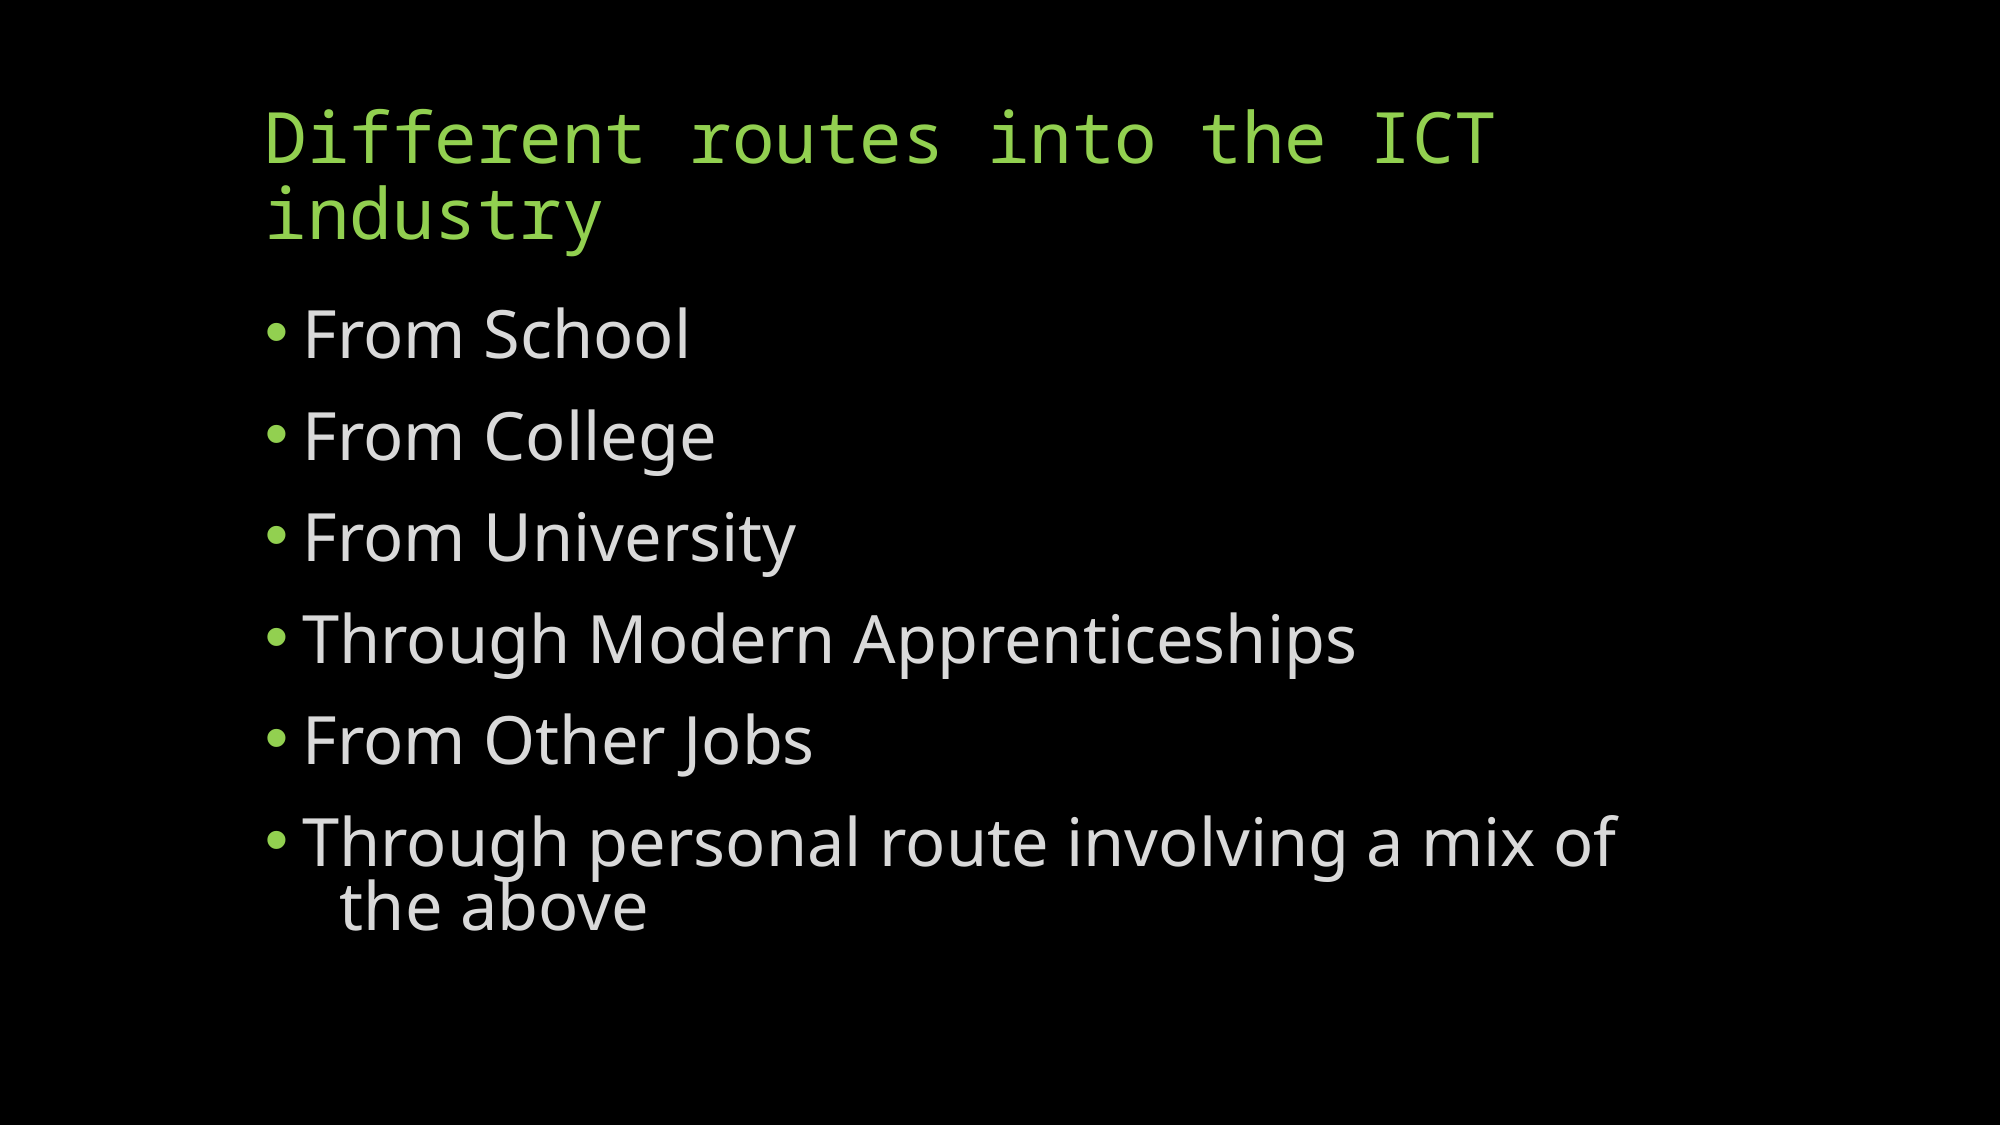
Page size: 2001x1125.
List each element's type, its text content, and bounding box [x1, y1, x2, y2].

title Different routes into the ICT industry [249, 75, 1750, 263]
list From School From College From University Through Modern Apprenticeships From Other Jobs Through personal route involving a mix of the above [249, 299, 1750, 1000]
